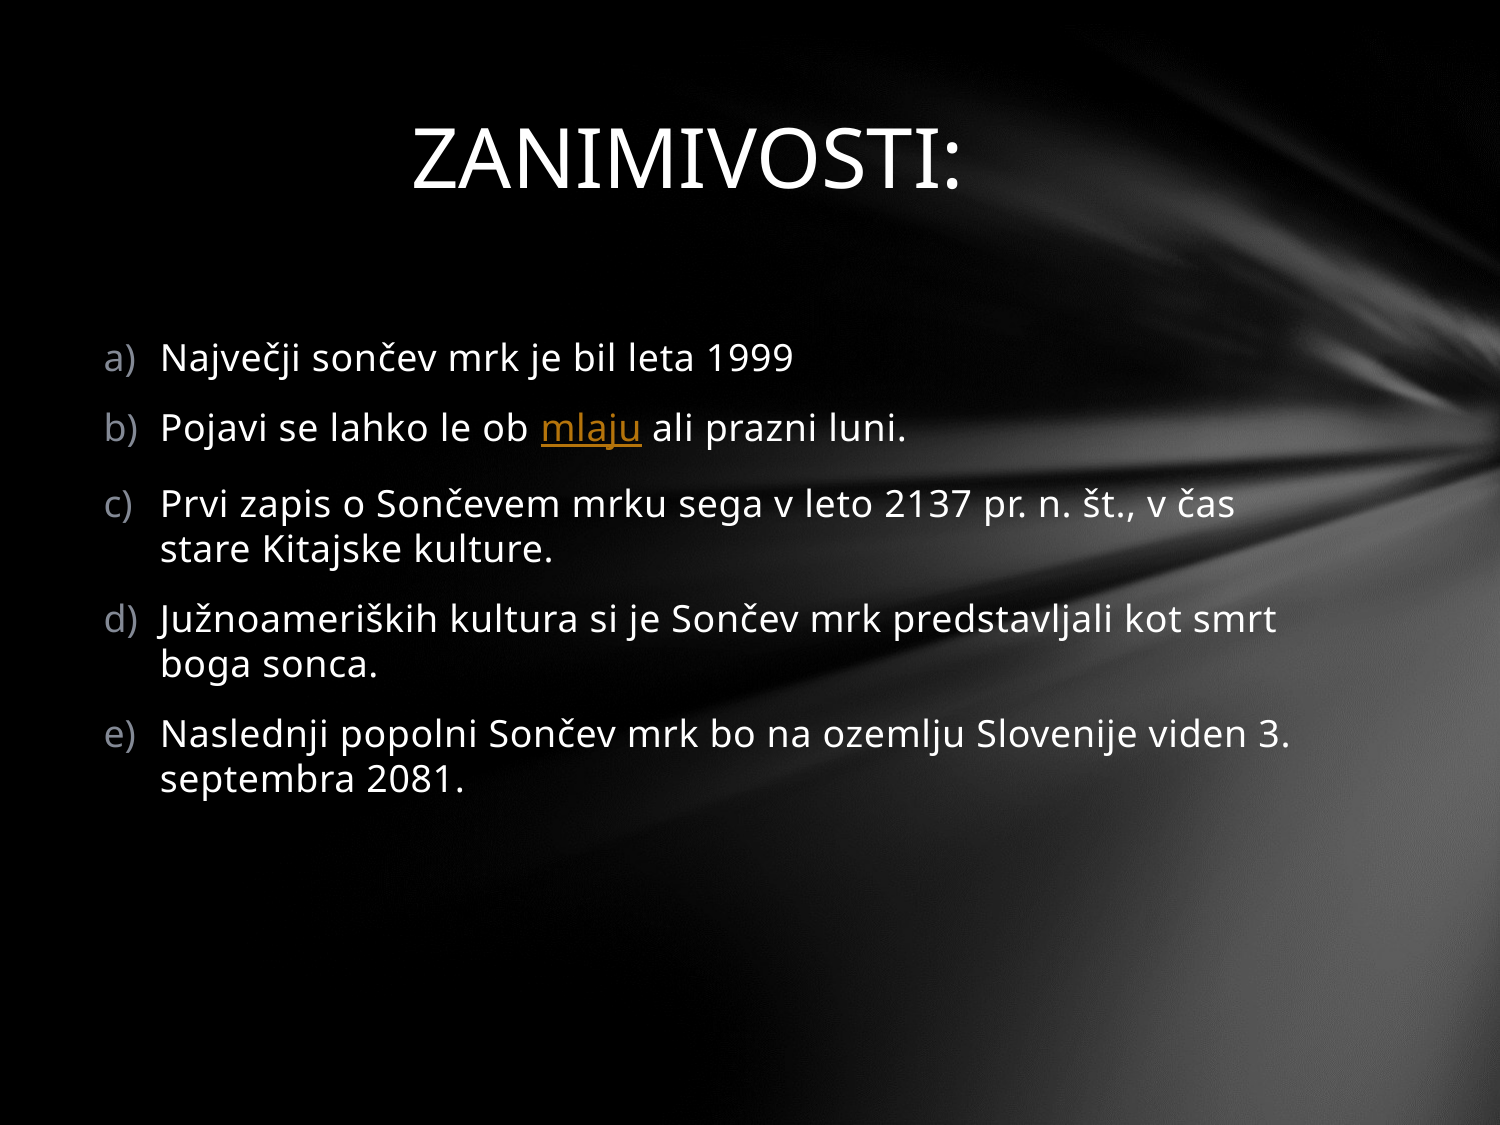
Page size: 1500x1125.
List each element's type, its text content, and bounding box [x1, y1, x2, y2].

picture [0, 0, 1500, 1125]
list Največji sončev mrk je bil leta 1999 Pojavi se lahko le ob mlaju ali prazni luni. Prvi zapis o Sončevem mrku sega v leto 2137 pr. n. št., v čas stare Kitajske kulture. Južnoameriških kultura si je Sončev mrk predstavljali kot smrt boga sonca. Naslednji popolni Sončev mrk bo na ozemlju Slovenije viden 3. septembra 2081. [88, 326, 1349, 909]
title ZANIMIVOSTI: [57, 37, 1318, 213]
